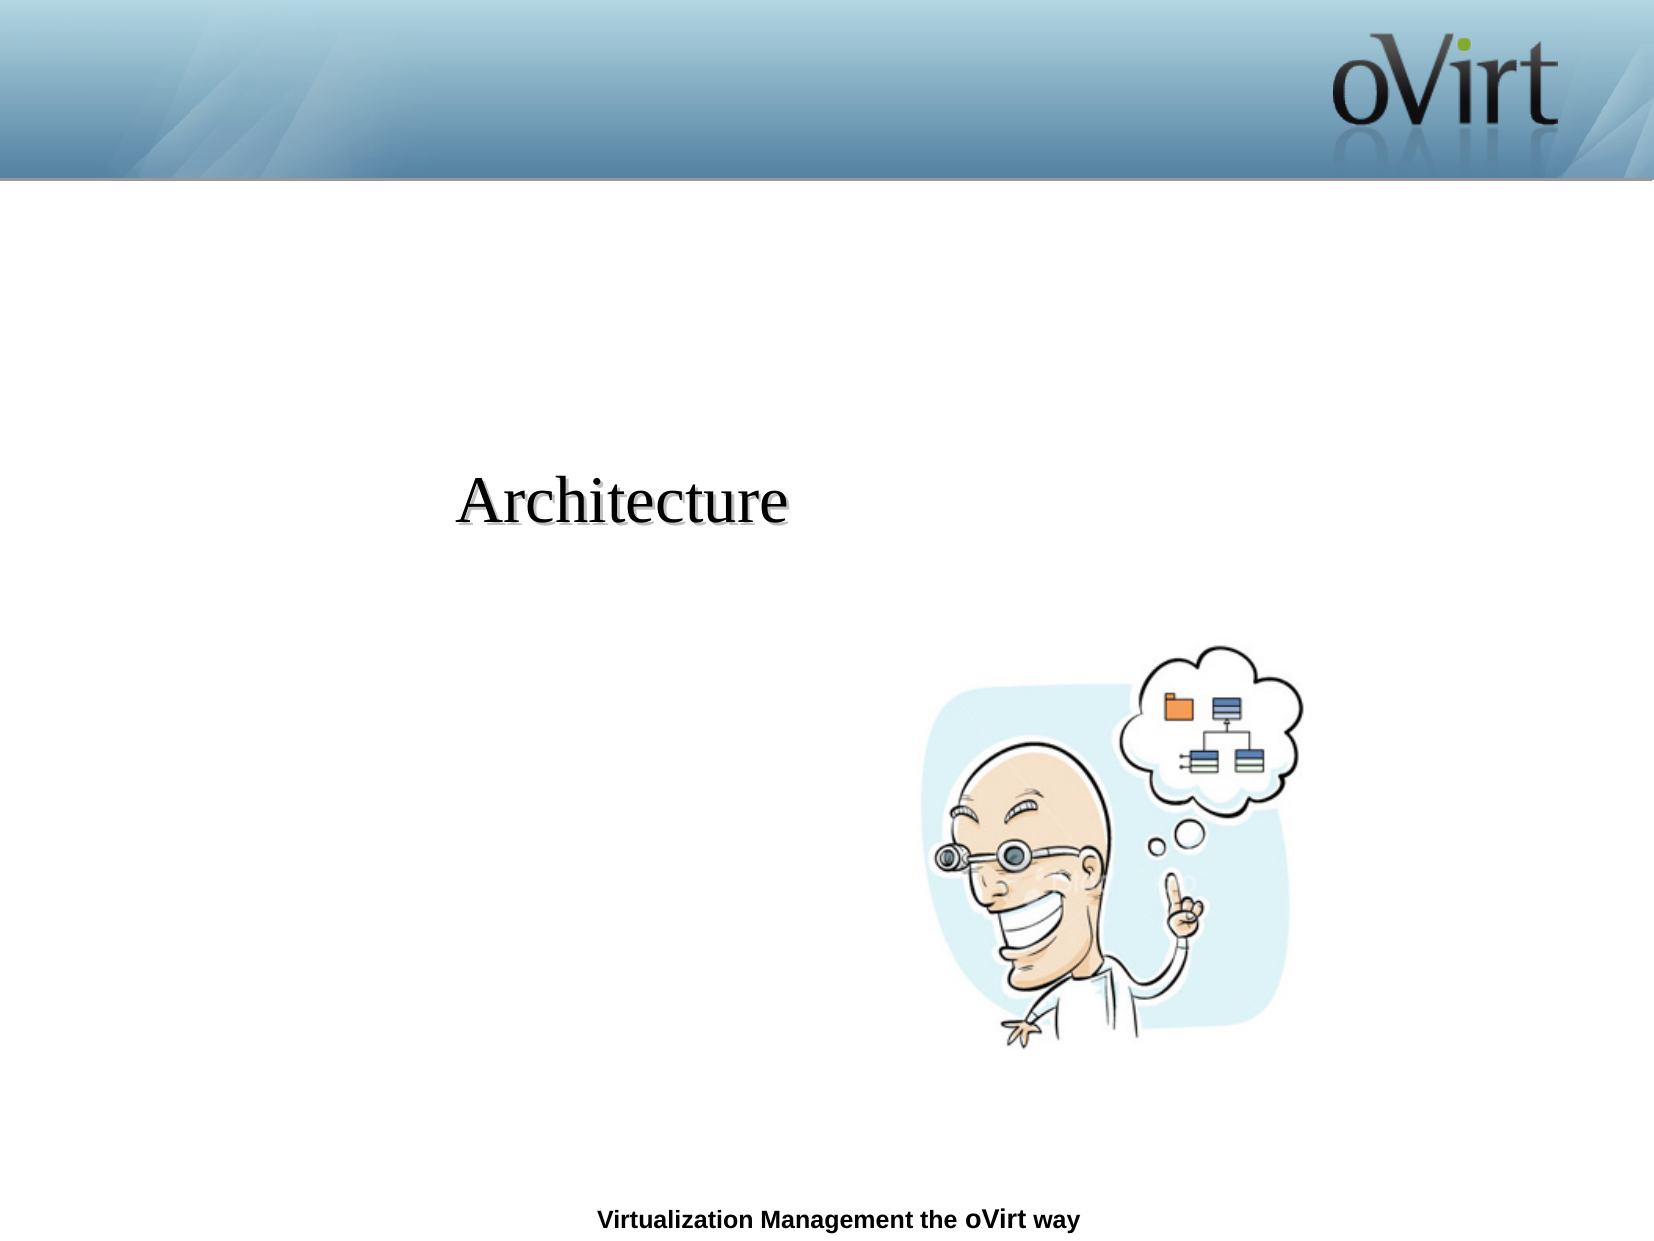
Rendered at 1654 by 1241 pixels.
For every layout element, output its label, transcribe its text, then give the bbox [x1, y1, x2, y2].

subtitle Architecture [195, 300, 1051, 701]
picture [915, 632, 1313, 1051]
picture [1333, 25, 1558, 175]
